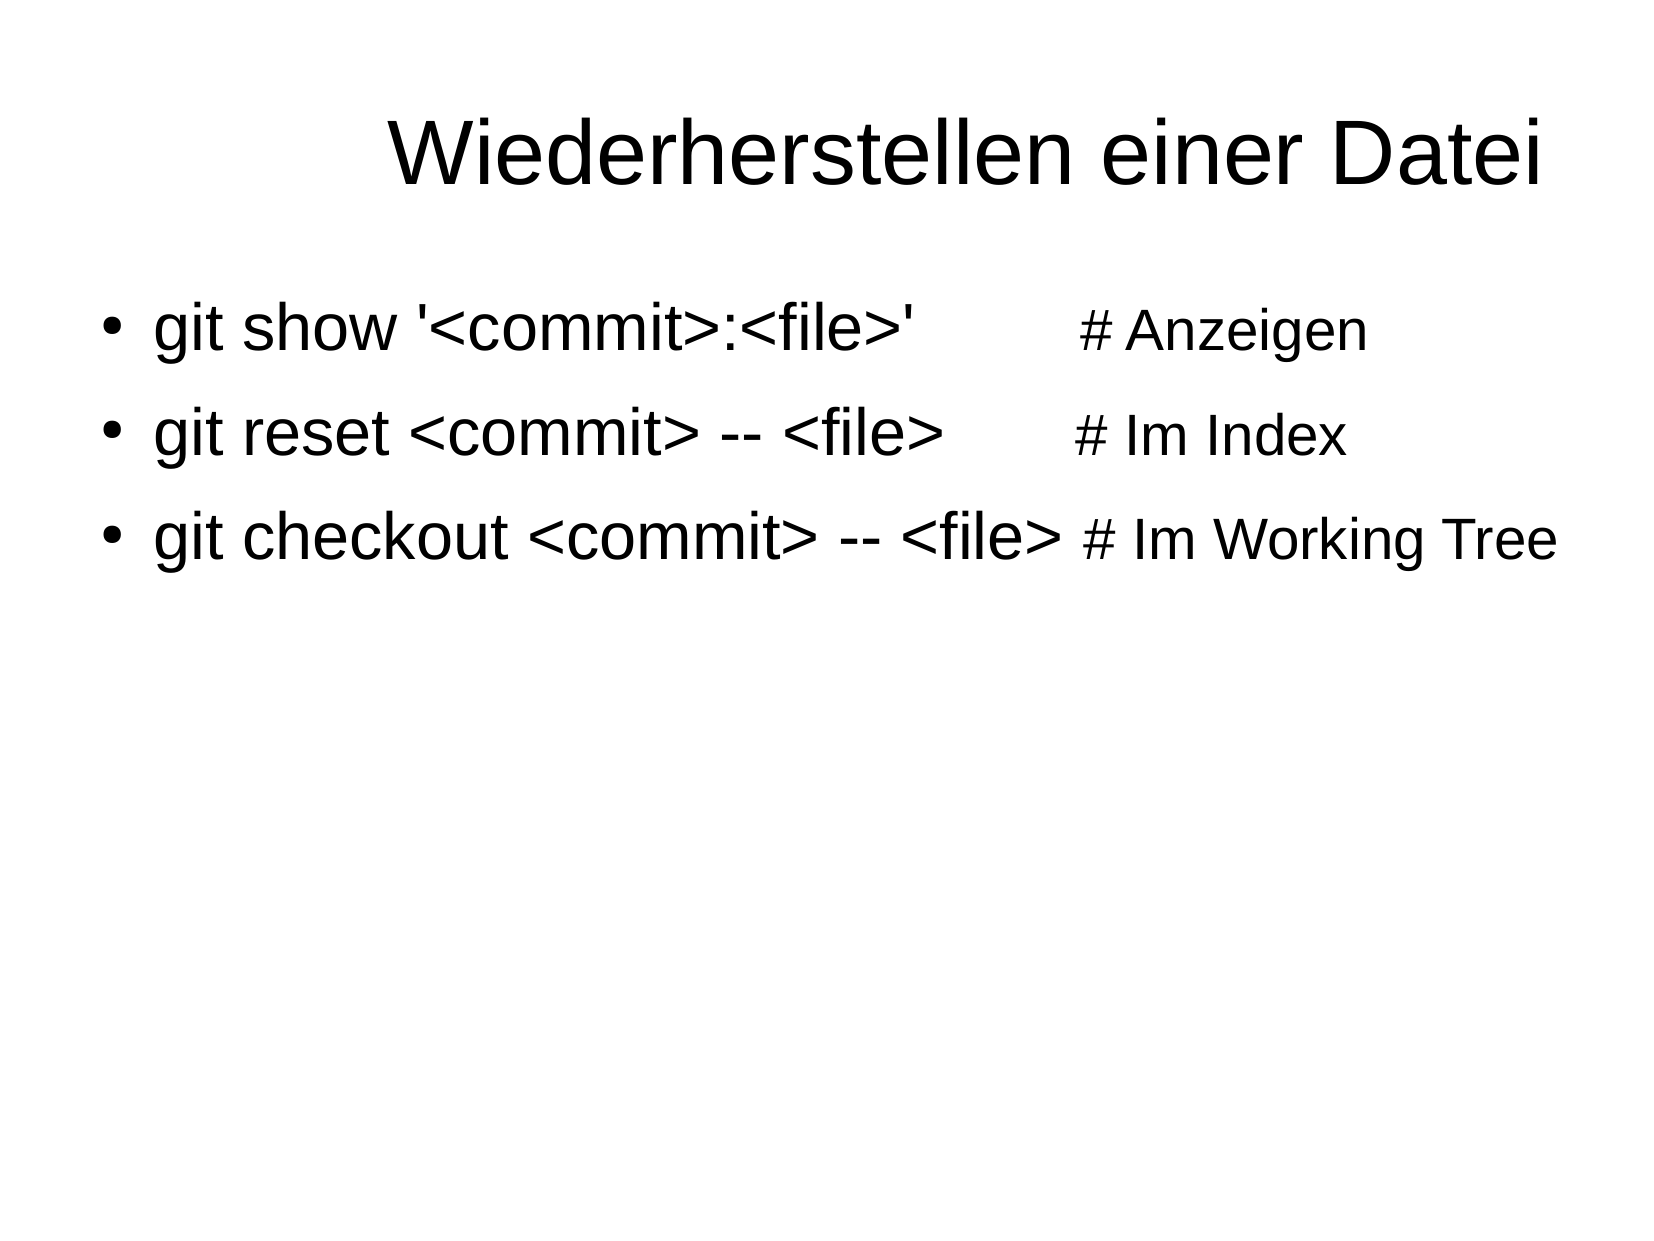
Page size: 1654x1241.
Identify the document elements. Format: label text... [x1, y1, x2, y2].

list git show '<commit>:<file>' # Anzeigen git reset <commit> -- <file> # Im Index git checkout <commit> -- <file> # Im Working Tree [82, 290, 1571, 1109]
title Wiederherstellen einer Datei [82, 49, 1571, 257]
